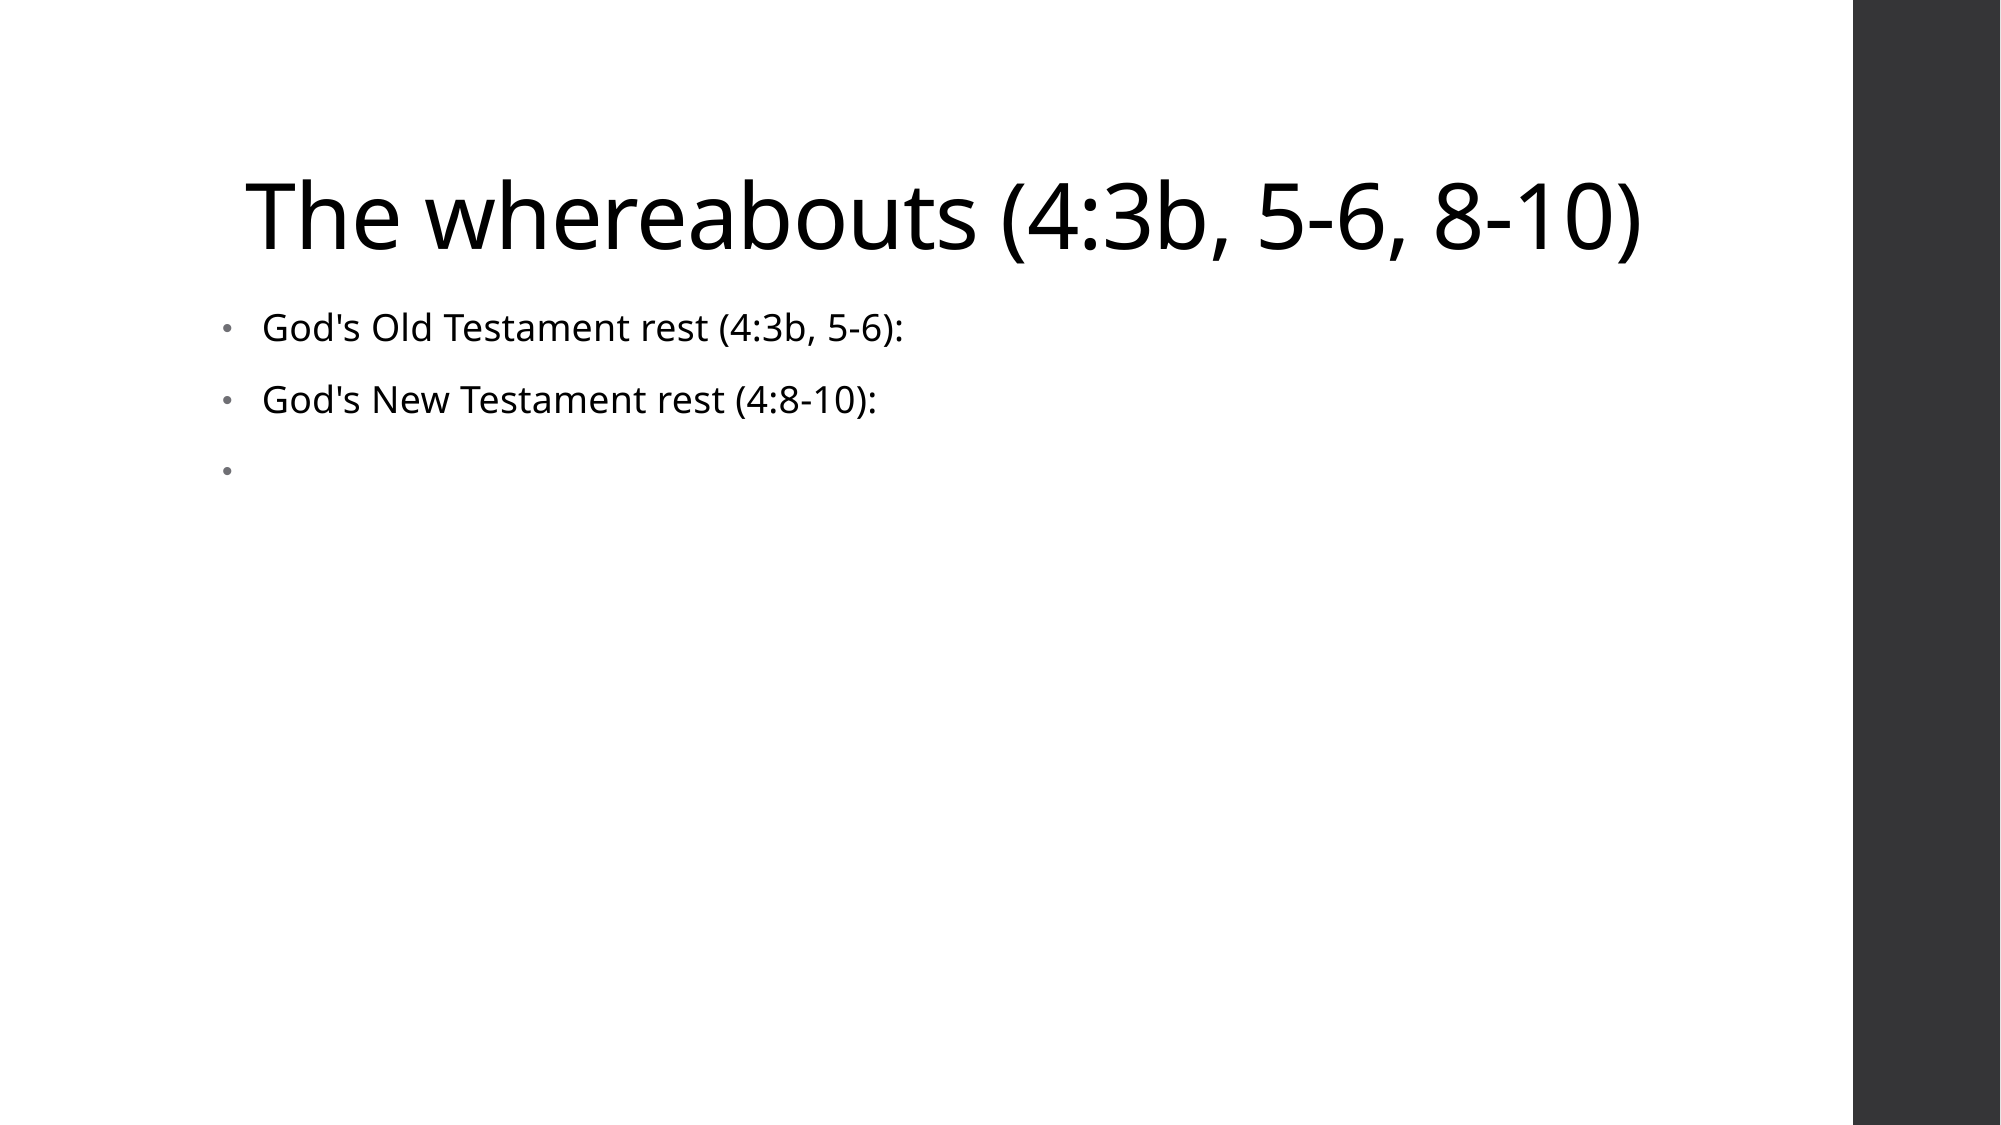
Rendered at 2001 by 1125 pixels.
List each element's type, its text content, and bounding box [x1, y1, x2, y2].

title The whereabouts (4:3b, 5-6, 8-10) [206, 60, 1797, 278]
list God's Old Testament rest (4:3b, 5-6): God's New Testament rest (4:8-10): [206, 299, 1617, 1014]
